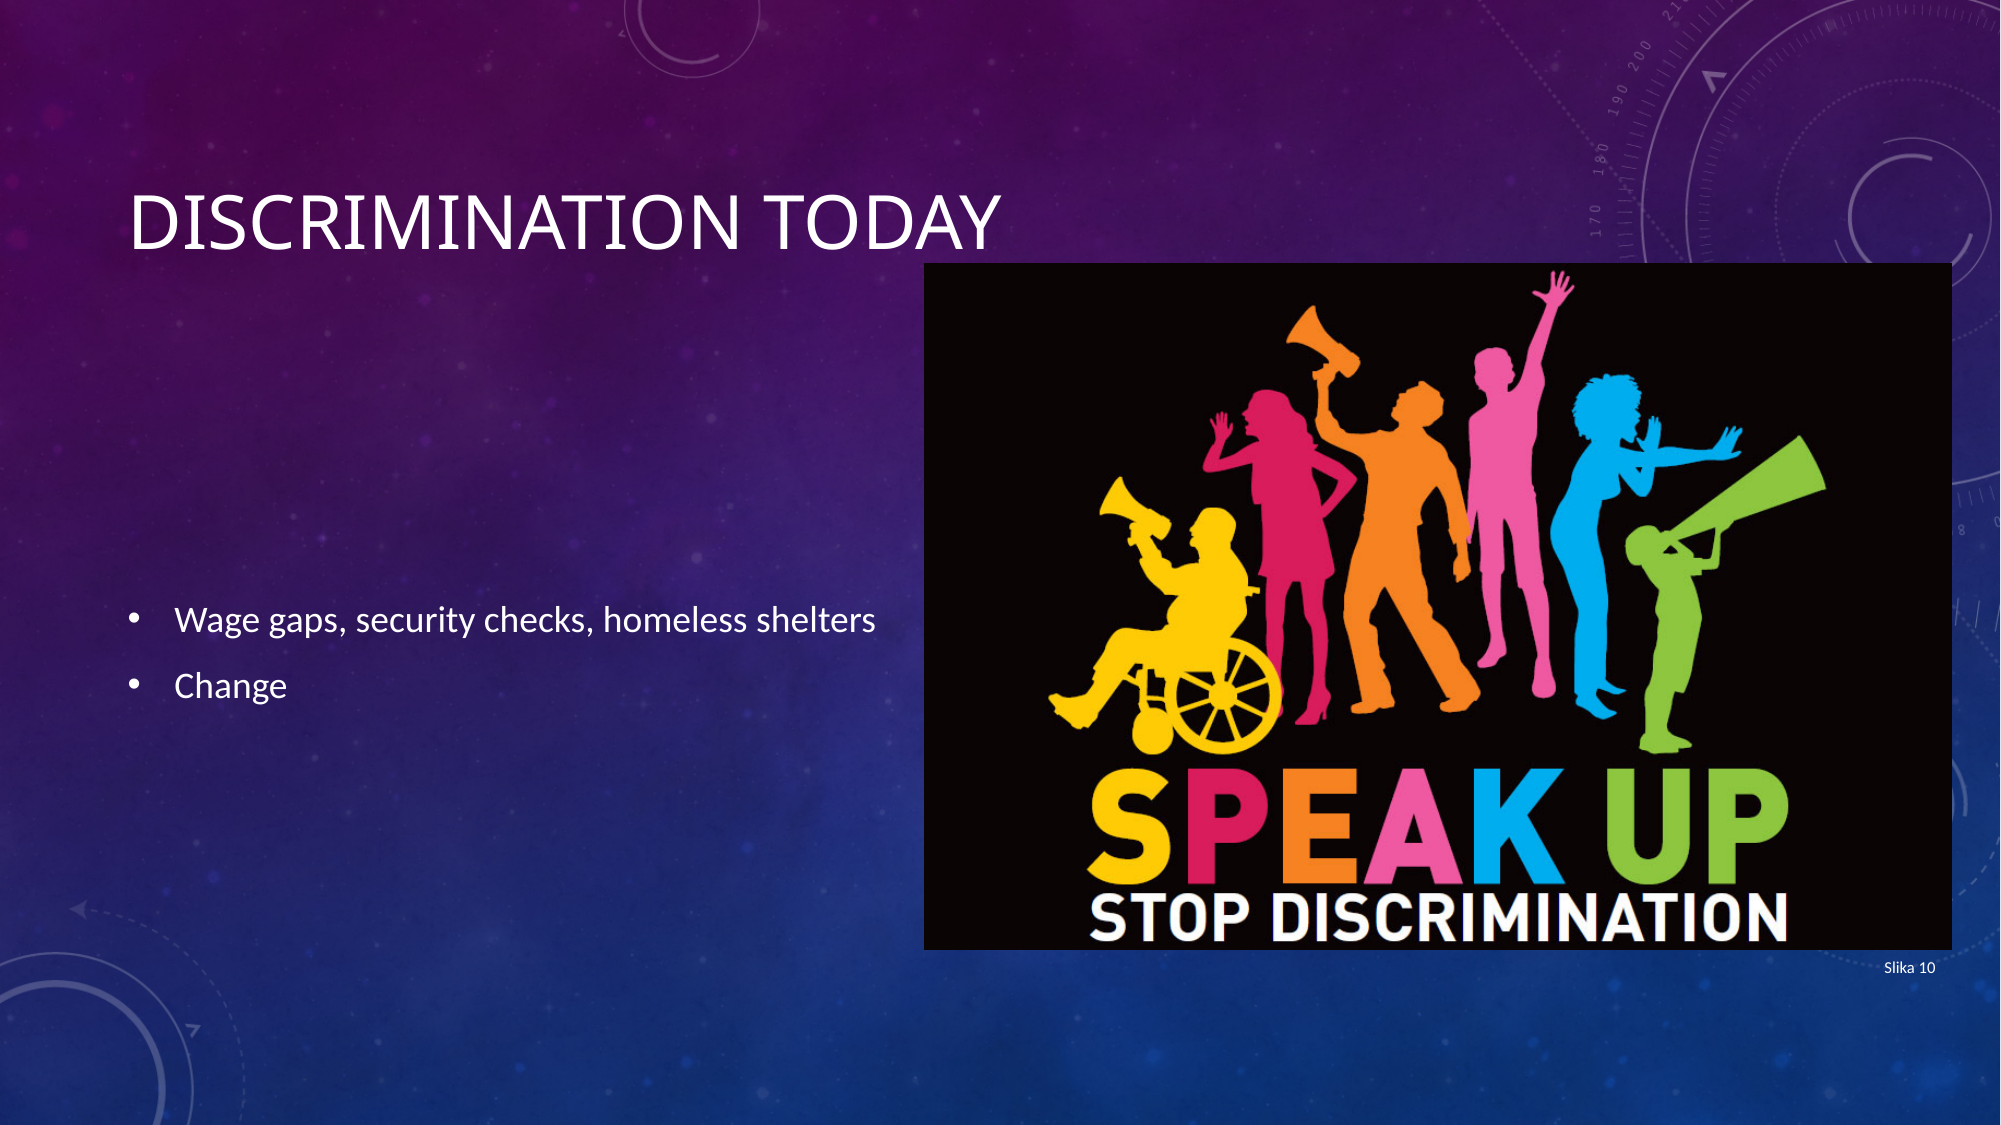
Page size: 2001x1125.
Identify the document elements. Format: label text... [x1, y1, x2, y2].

title DISCRIMINATION TODAY [112, 99, 1775, 339]
picture [0, 0, 2001, 1125]
text_box Slika 10 [1869, 949, 2000, 985]
list Wage gaps, security checks, homeless shelters Change [112, 351, 924, 950]
